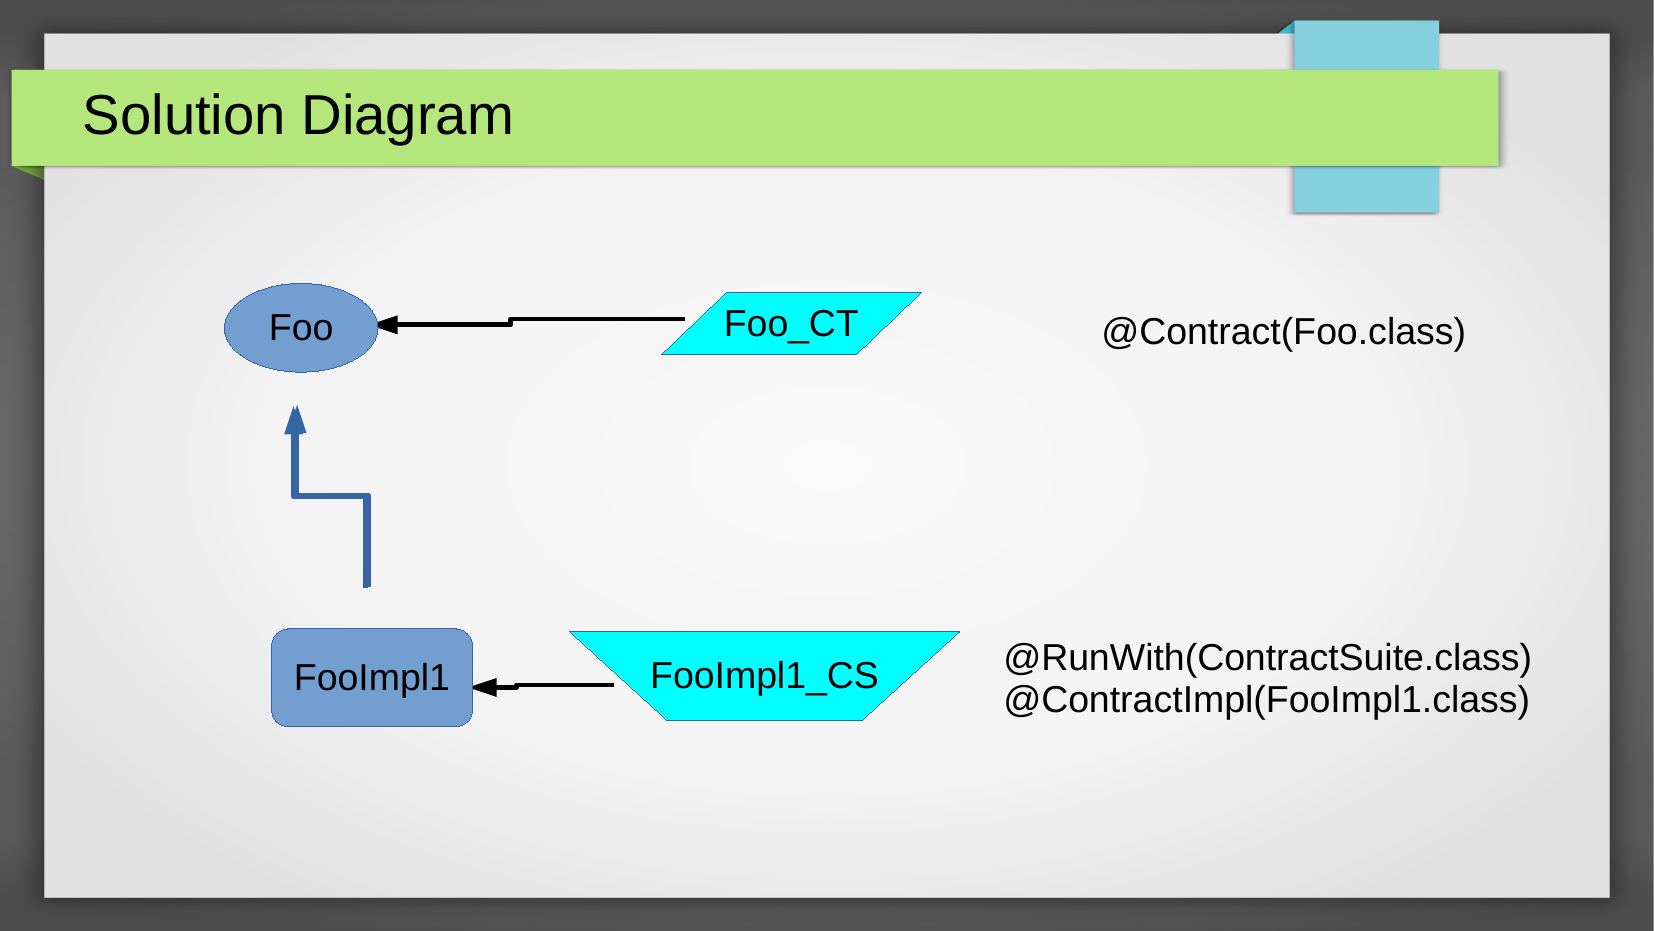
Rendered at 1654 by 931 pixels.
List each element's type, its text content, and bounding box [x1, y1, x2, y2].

picture [0, 0, 1654, 931]
text_box Foo [224, 283, 379, 373]
title Solution Diagram [82, 70, 1264, 160]
text_box FooImpl1_CS [569, 631, 960, 721]
text_box FooImpl1 [271, 628, 473, 727]
text_box @Contract(Foo.class) [1086, 302, 1501, 360]
text_box Foo_CT [661, 292, 922, 355]
text_box @RunWith(ContractSuite.class) @ContractImpl(FooImpl1.class) [988, 628, 1548, 728]
